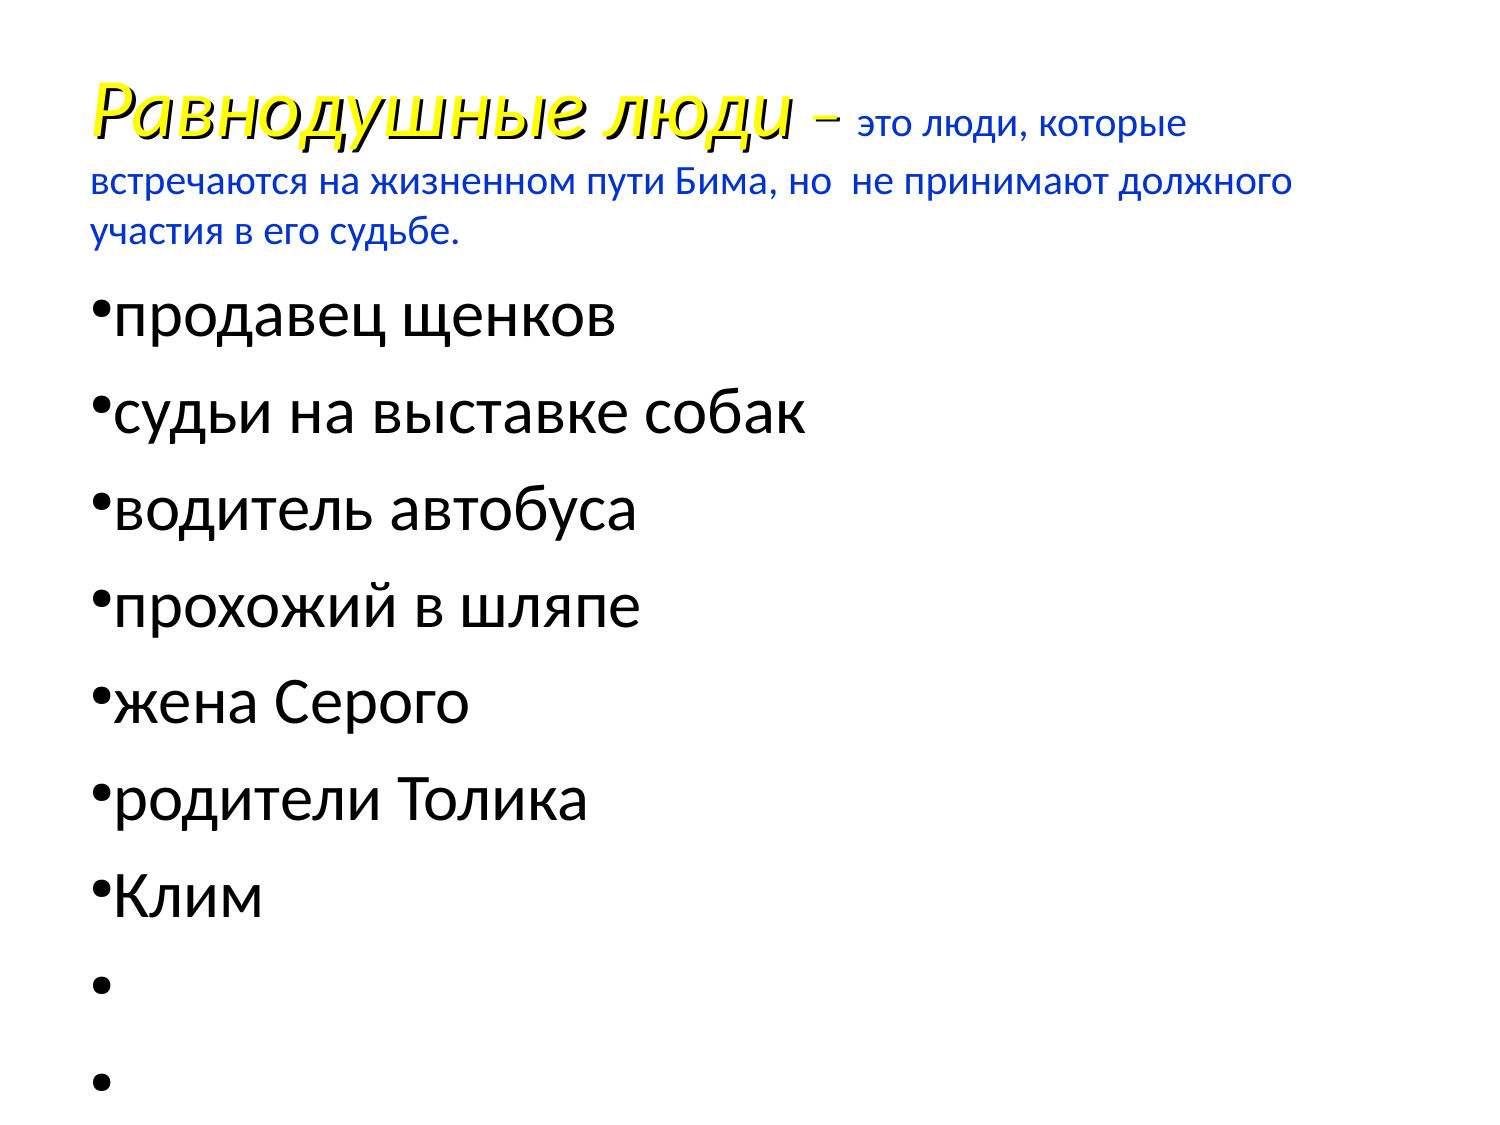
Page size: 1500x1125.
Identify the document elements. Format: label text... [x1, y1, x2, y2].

title Равнодушные люди – это люди, которые встречаются на жизненном пути Бима, но не принимают должного участия в его судьбе. [75, 45, 1426, 233]
list продавец щенков судьи на выставке собак водитель автобуса прохожий в шляпе жена Серого родители Толика Клим [75, 262, 1426, 1005]
